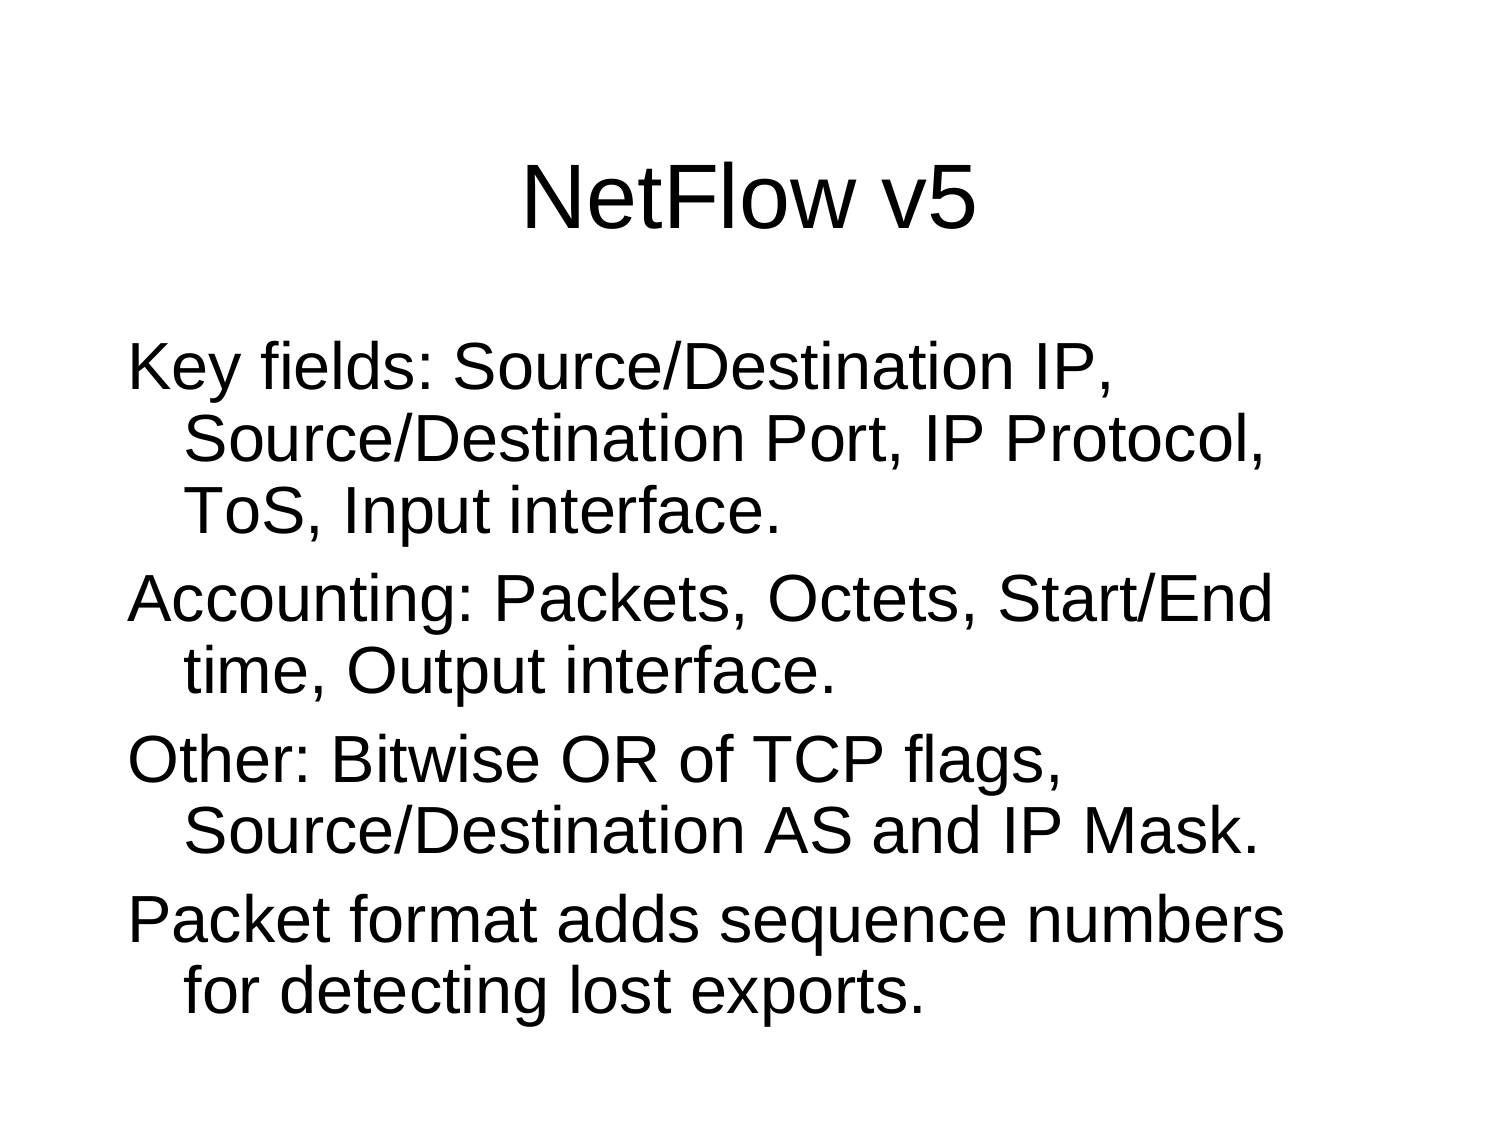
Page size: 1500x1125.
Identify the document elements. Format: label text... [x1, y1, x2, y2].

list Key fields: Source/Destination IP, Source/Destination Port, IP Protocol, ToS, Input interface. Accounting: Packets, Octets, Start/End time, Output interface. Other: Bitwise OR of TCP flags, Source/Destination AS and IP Mask. Packet format adds sequence numbers for detecting lost exports. [112, 324, 1388, 1051]
title NetFlow v5 [112, 99, 1388, 288]
